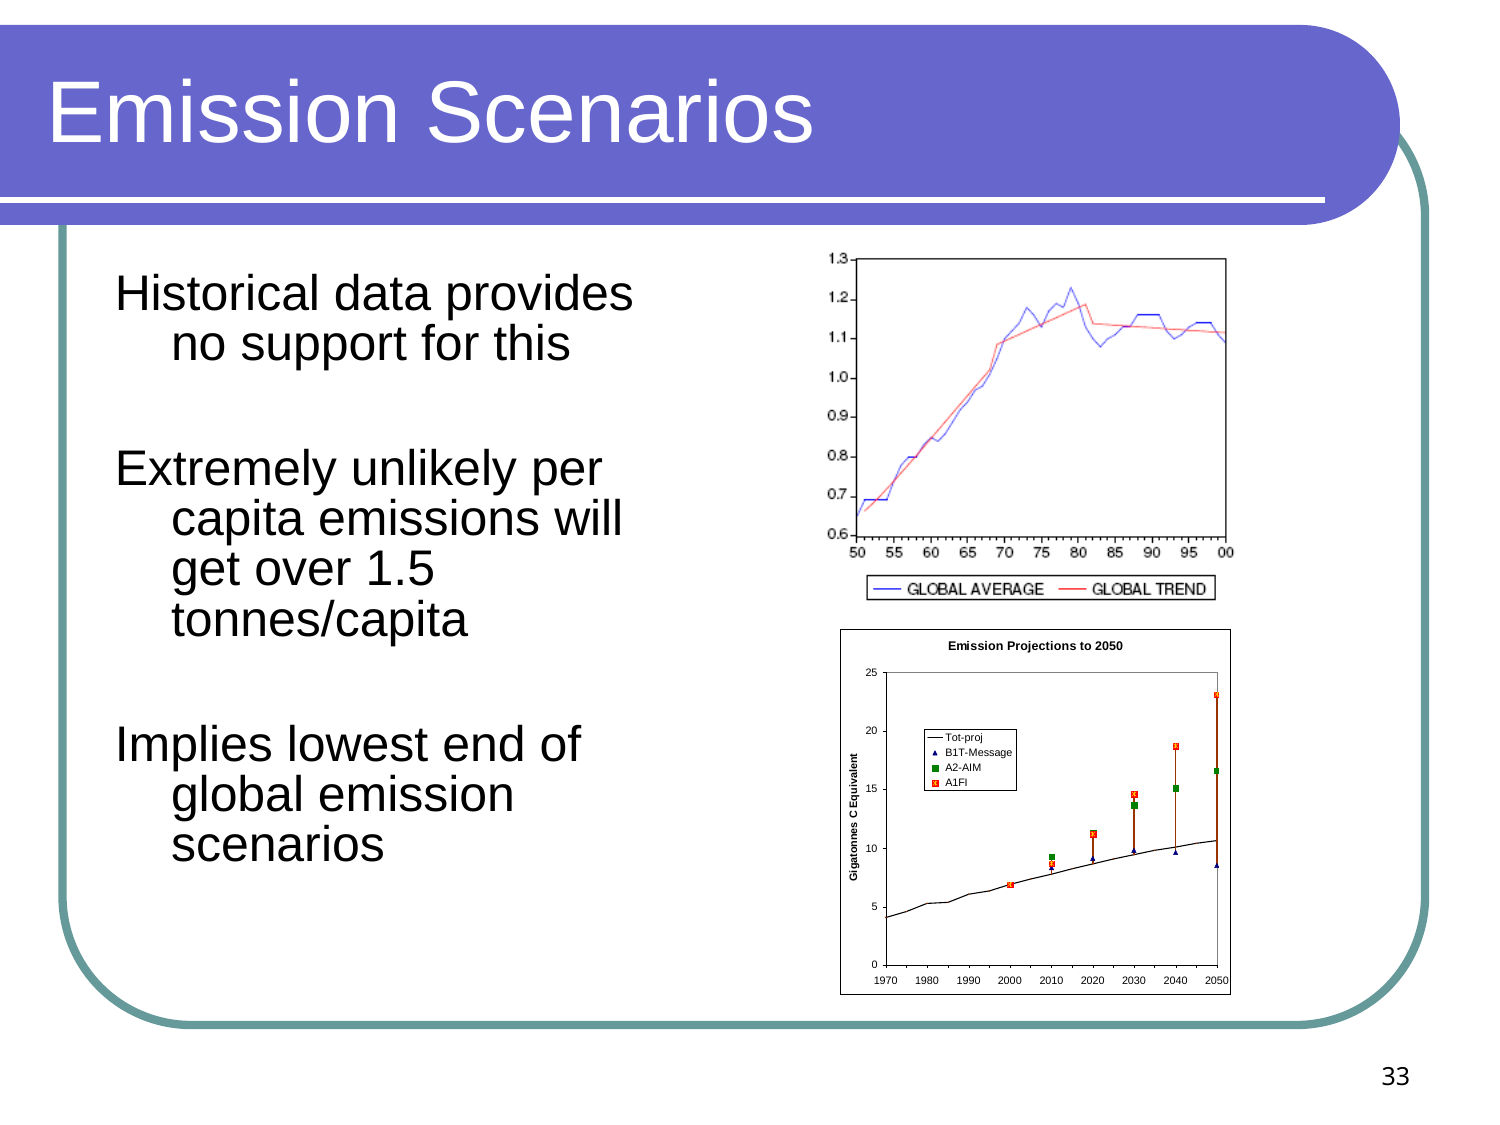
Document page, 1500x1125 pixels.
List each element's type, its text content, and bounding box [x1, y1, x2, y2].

picture [837, 626, 1234, 997]
picture [812, 237, 1263, 622]
title Emission Scenarios [31, 37, 1347, 188]
list Historical data provides no support for this Extremely unlikely per capita emissions will get over 1.5 tonnes/capita Implies lowest end of global emission scenarios [99, 262, 651, 988]
